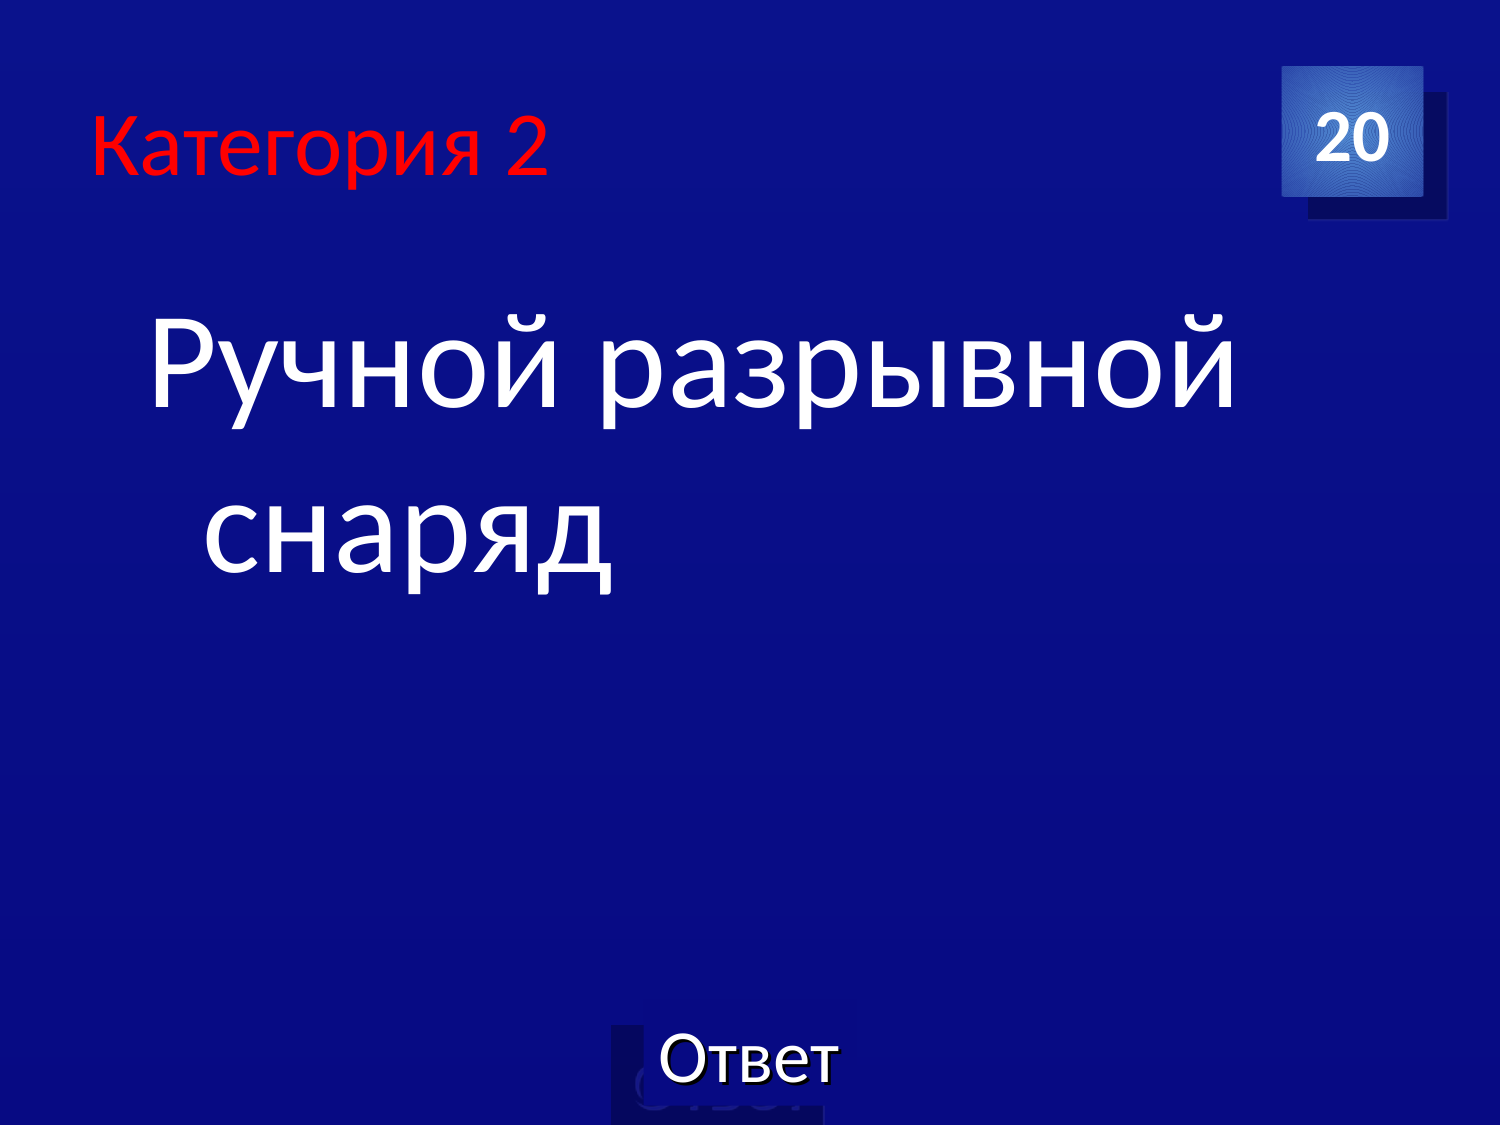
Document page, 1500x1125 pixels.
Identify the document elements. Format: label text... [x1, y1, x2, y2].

list Ручной разрывной снаряд [75, 262, 1412, 705]
text_box 20 [1282, 66, 1423, 196]
title Категория 2 [75, 45, 1258, 233]
